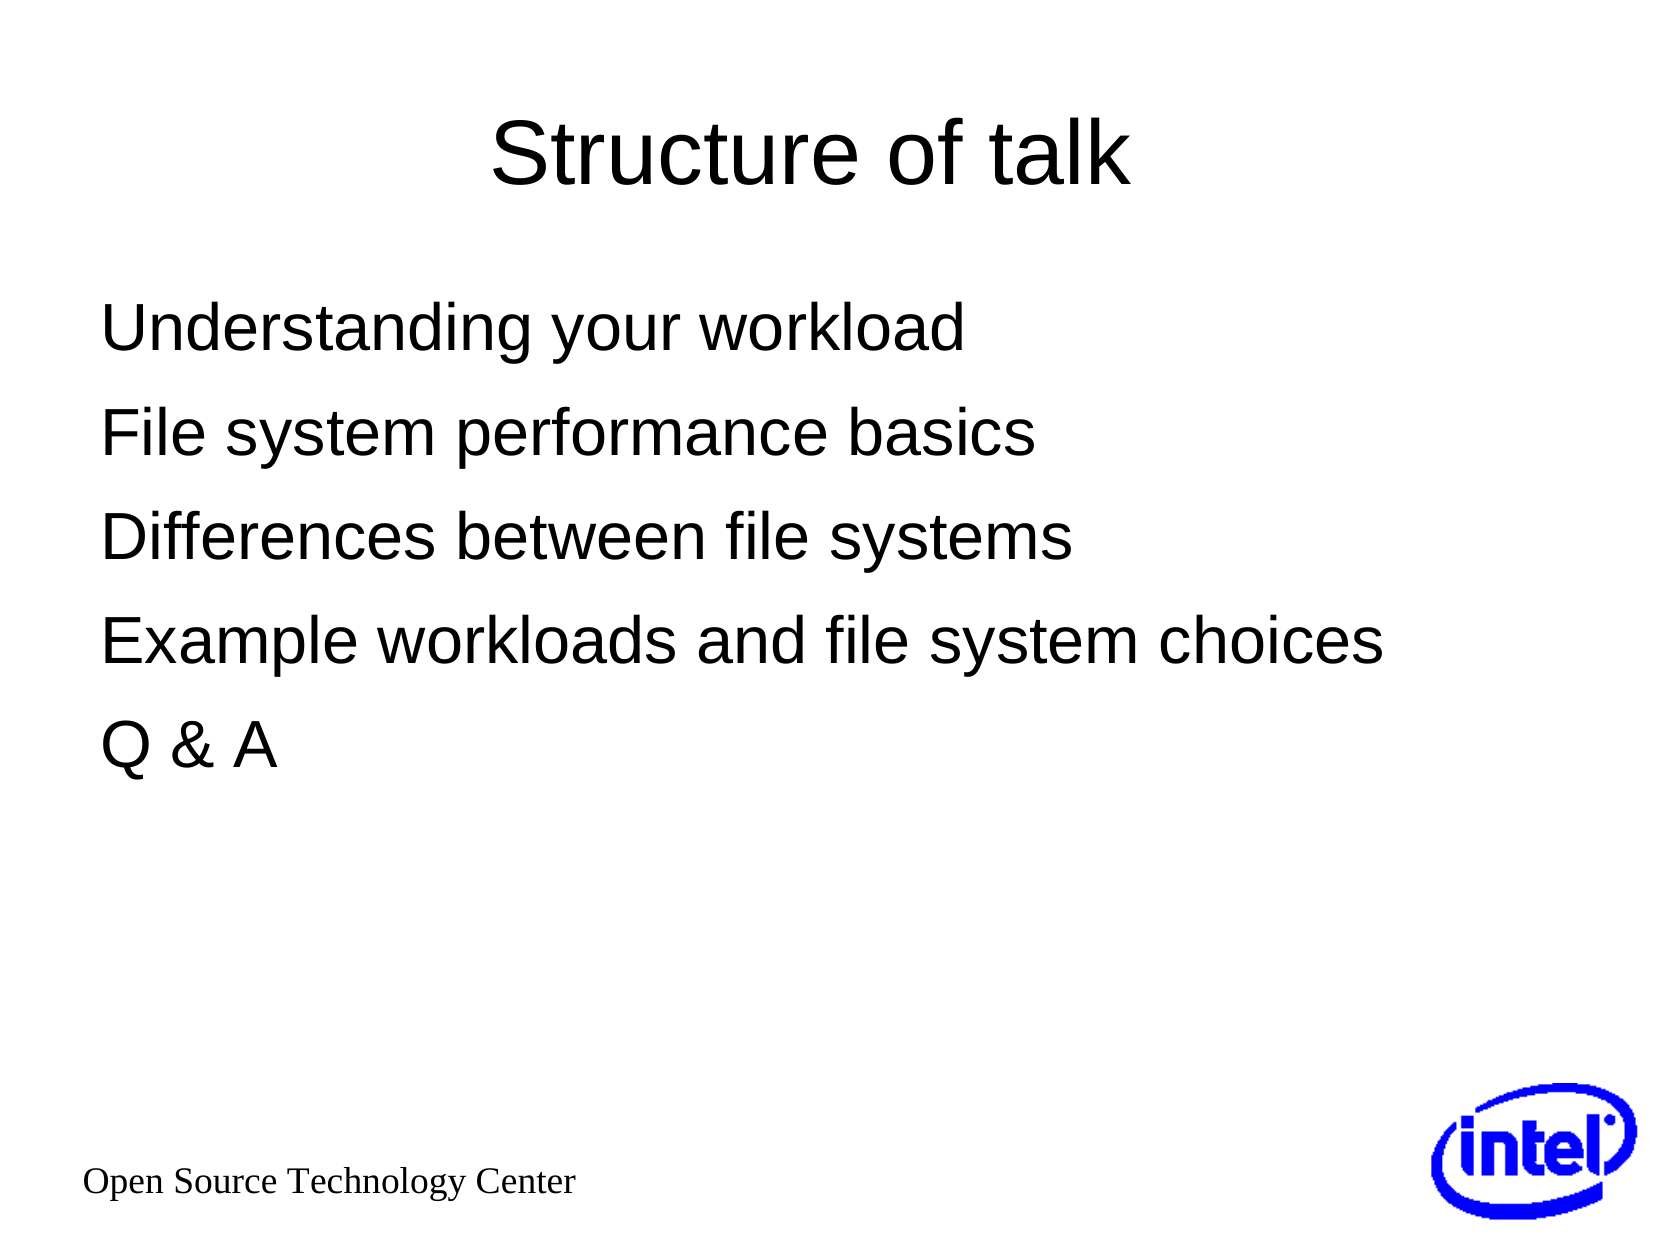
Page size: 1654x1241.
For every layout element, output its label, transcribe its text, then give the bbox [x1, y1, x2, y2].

list Understanding your workload File system performance basics Differences between file systems Example workloads and file system choices Q & A [82, 290, 1571, 1109]
picture [1430, 1083, 1639, 1223]
title Structure of talk [82, 49, 1571, 257]
